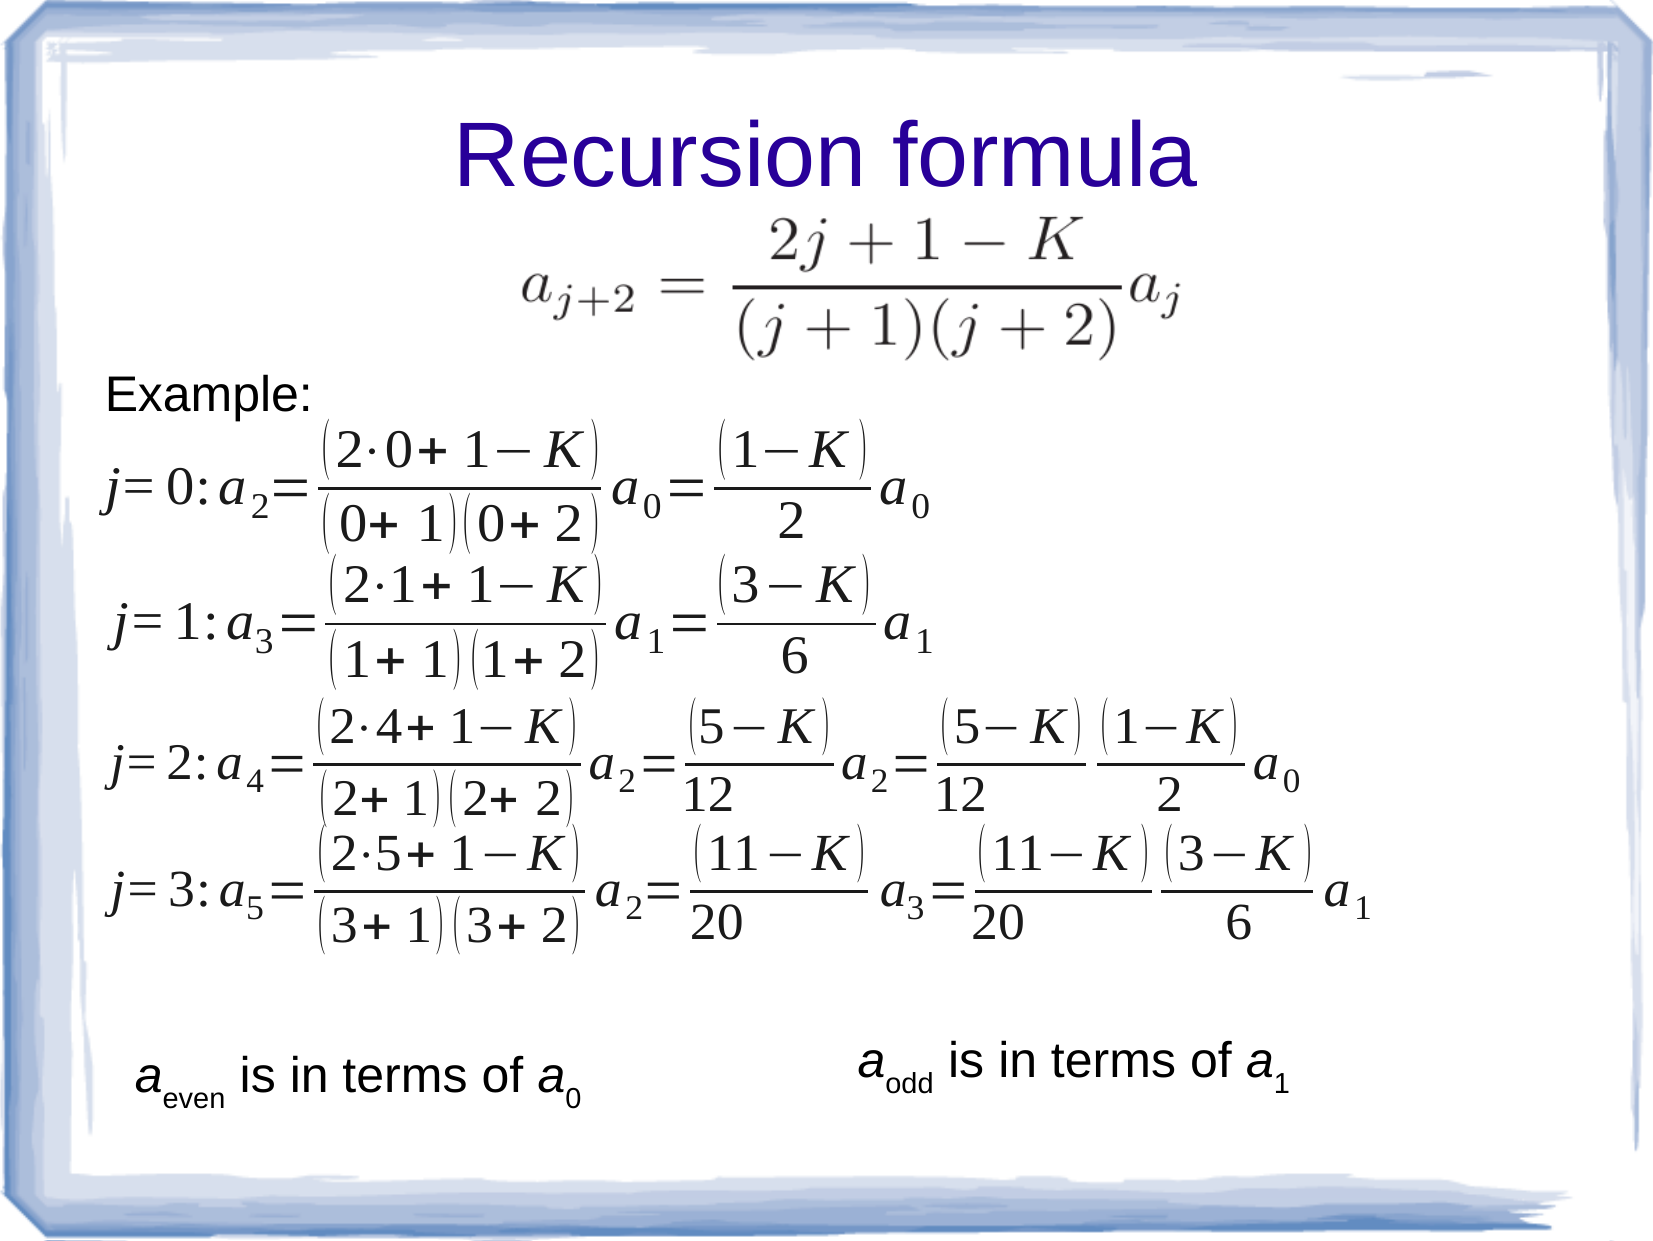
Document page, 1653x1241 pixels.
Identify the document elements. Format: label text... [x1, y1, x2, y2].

text_box aeven is in terms of a0 [120, 1034, 1021, 1122]
text_box Example: [90, 359, 788, 415]
text_box aodd is in terms of a1 [842, 1020, 1485, 1107]
text_box Example: [240, 388, 253, 408]
chart [84, 415, 1394, 960]
title Recursion formula [82, 49, 1571, 257]
picture [0, 0, 1653, 1241]
